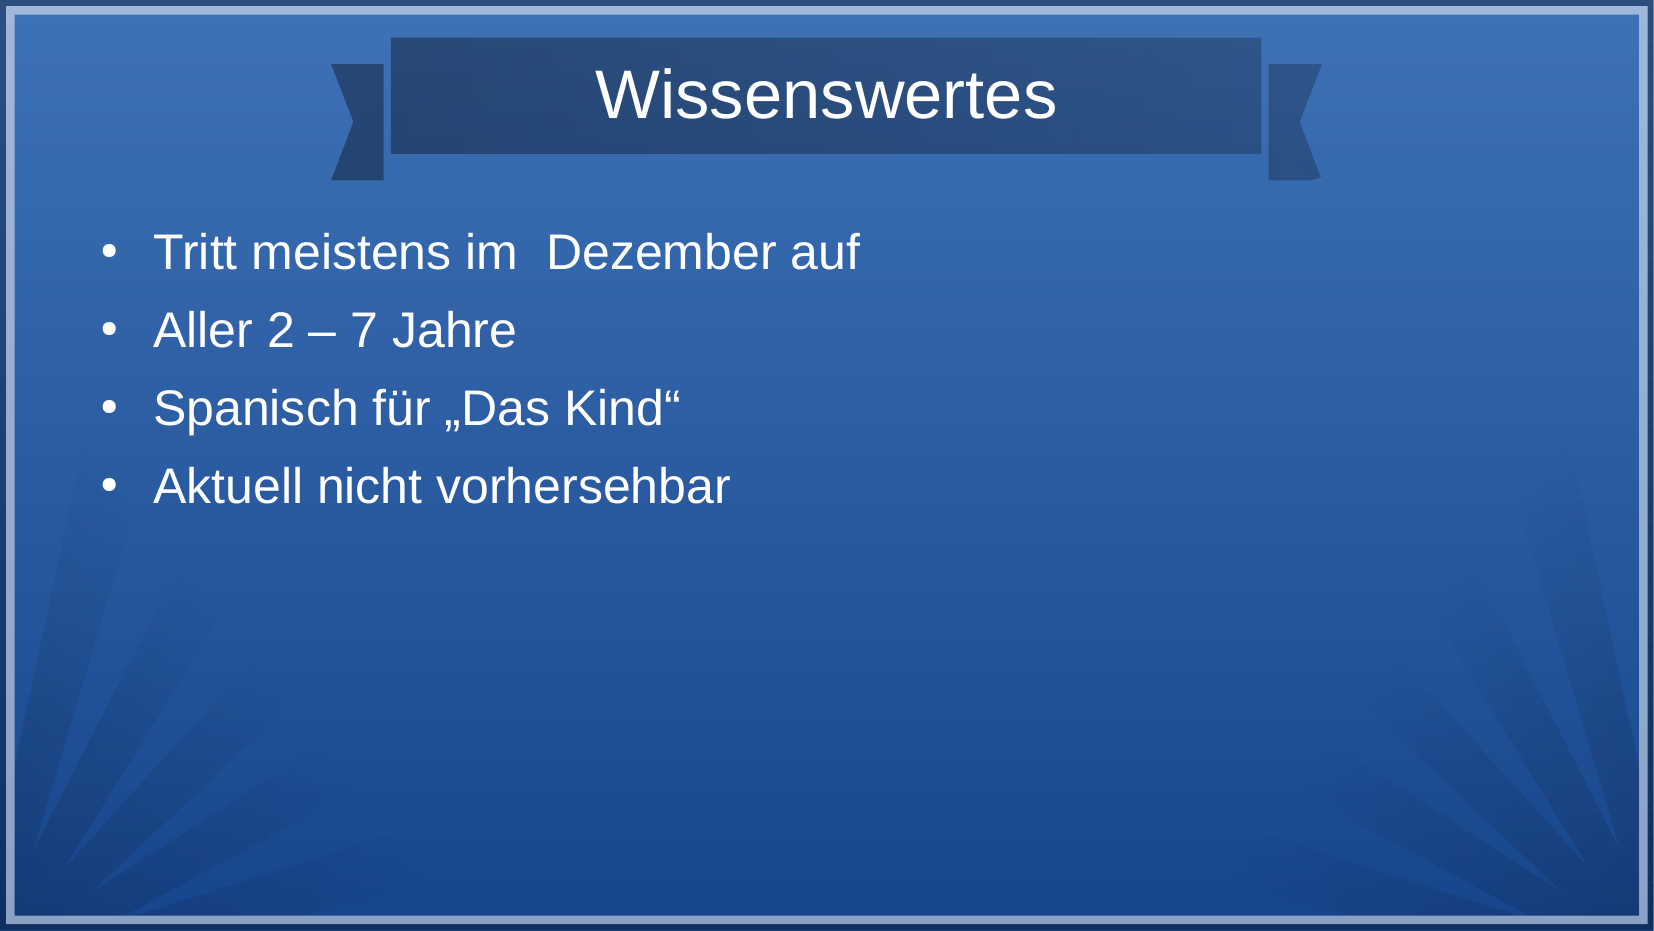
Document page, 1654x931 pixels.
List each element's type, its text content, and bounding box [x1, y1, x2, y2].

list Tritt meistens im Dezember auf Aller 2 – 7 Jahre Spanisch für „Das Kind“ Aktuell nicht vorhersehbar [82, 224, 1571, 848]
title Wissenswertes [389, 35, 1264, 154]
